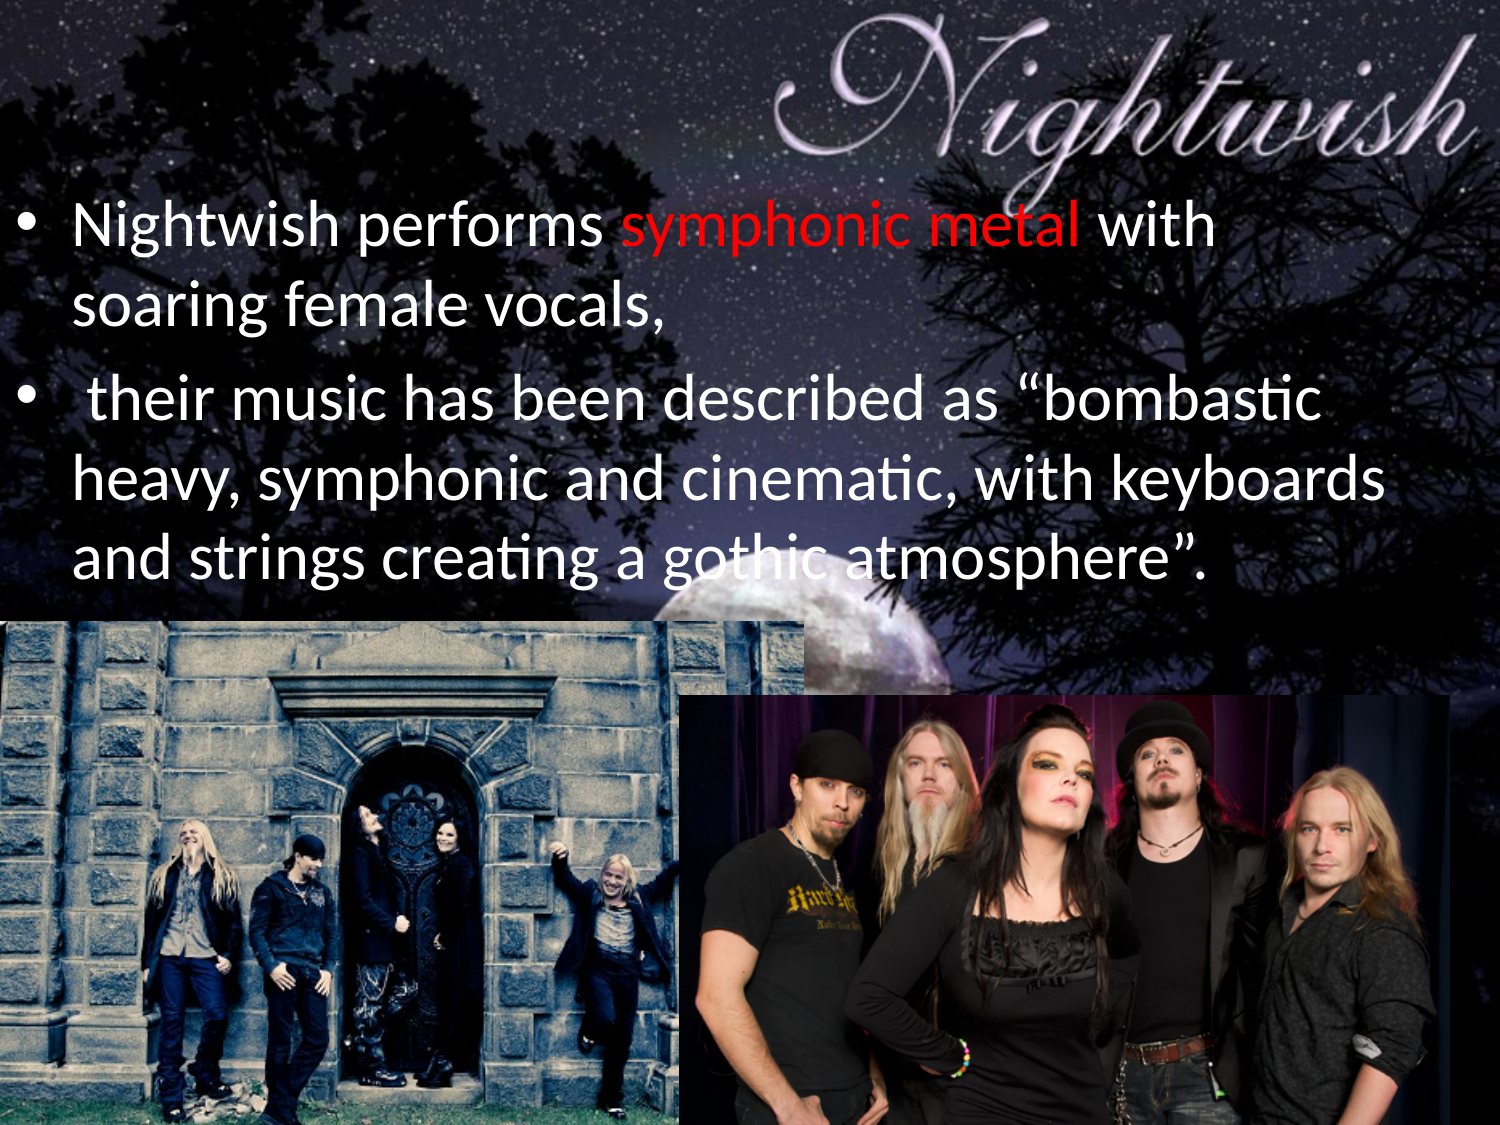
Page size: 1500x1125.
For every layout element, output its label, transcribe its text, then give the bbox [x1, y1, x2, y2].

list Nightwish performs symphonic metal with soaring female vocals, their music has been described as “bombastic heavy, symphonic and cinematic, with keyboards and strings creating a gothic atmosphere”. [0, 172, 1430, 634]
picture [0, 0, 1500, 1125]
